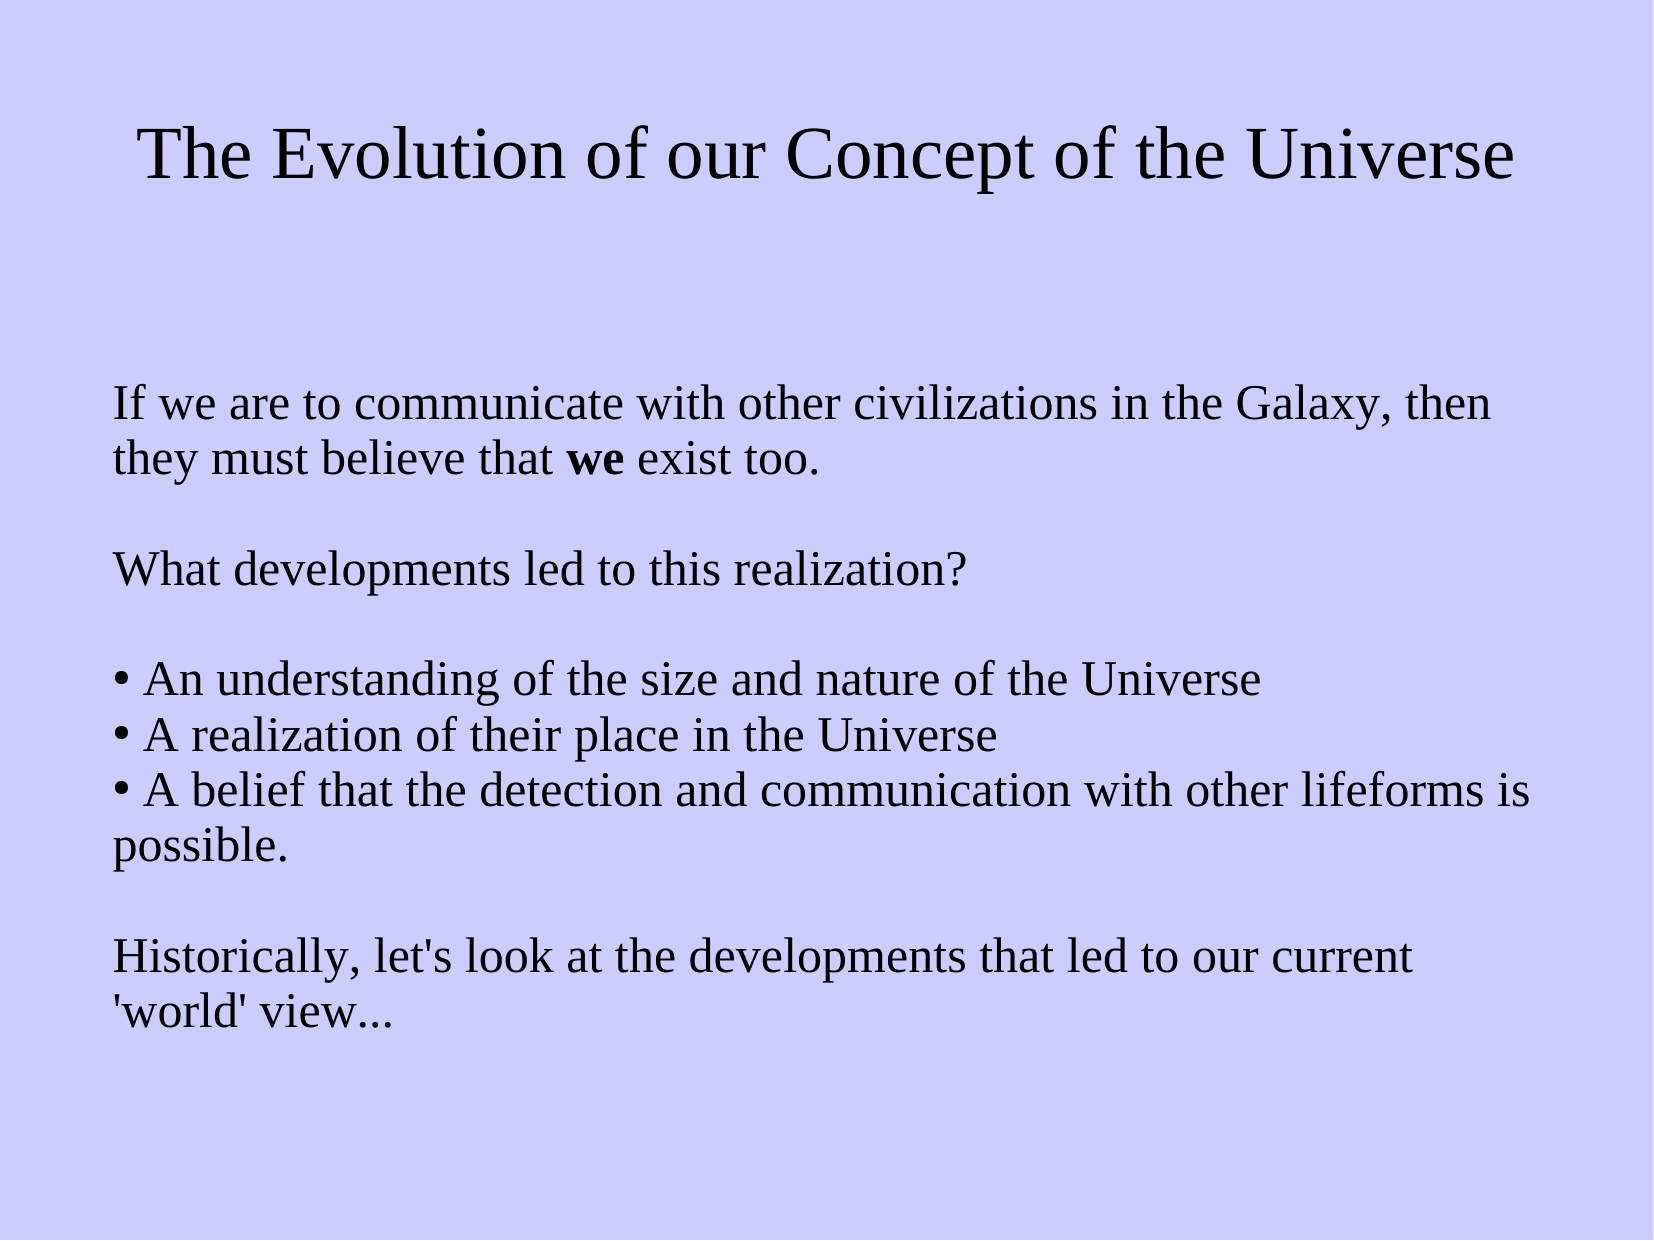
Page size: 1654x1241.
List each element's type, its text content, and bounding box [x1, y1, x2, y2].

title The Evolution of our Concept of the Universe [82, 56, 1571, 250]
text_box If we are to communicate with other civilizations in the Galaxy, then they must believe that we exist too. What developments led to this realization? An understanding of the size and nature of the Universe A realization of their place in the Universe A belief that the detection and communication with other lifeforms is possible. Historically, let's look at the developments that led to our current 'world' view... [112, 375, 1538, 1039]
